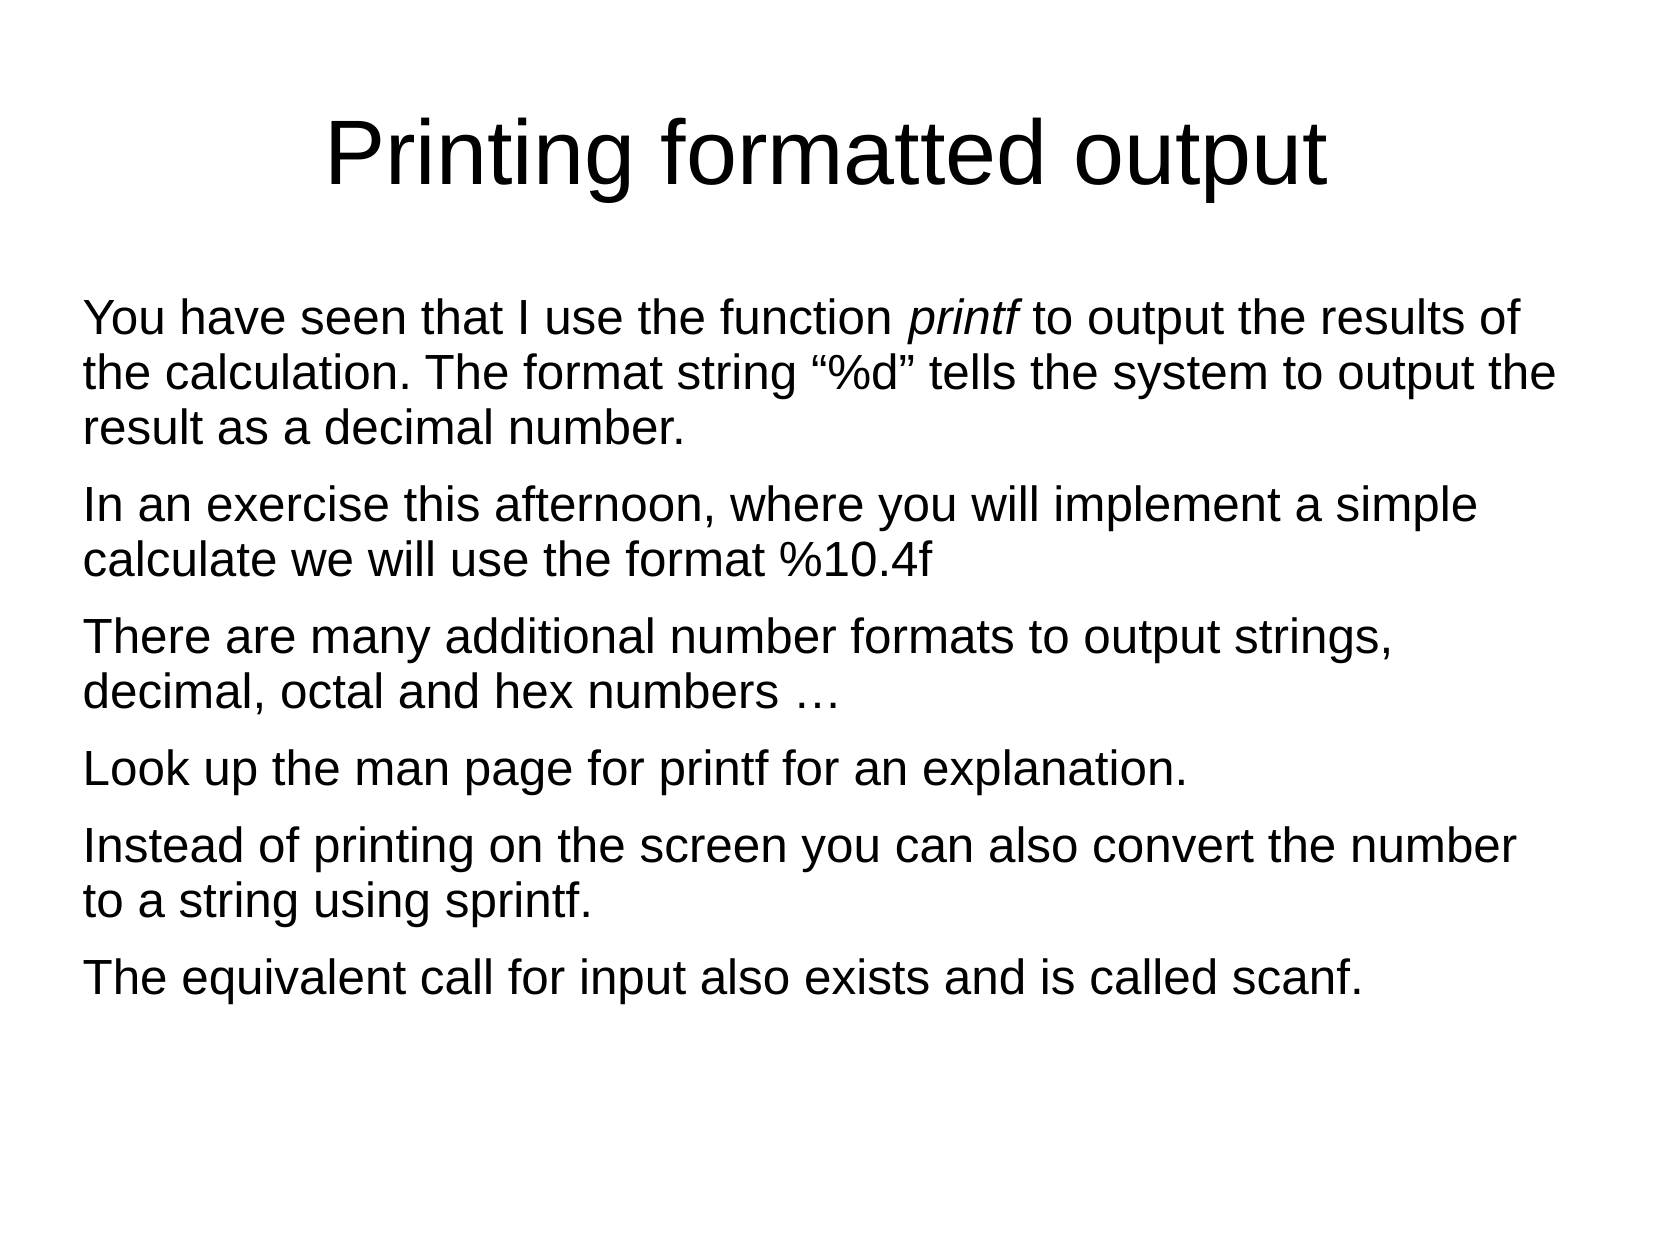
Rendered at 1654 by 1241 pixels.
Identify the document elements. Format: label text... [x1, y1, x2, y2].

list You have seen that I use the function printf to output the results of the calculation. The format string “%d” tells the system to output the result as a decimal number. In an exercise this afternoon, where you will implement a simple calculate we will use the format %10.4f There are many additional number formats to output strings, decimal, octal and hex numbers … Look up the man page for printf for an explanation. Instead of printing on the screen you can also convert the number to a string using sprintf. The equivalent call for input also exists and is called scanf. [82, 290, 1571, 1010]
title Printing formatted output [82, 49, 1571, 257]
